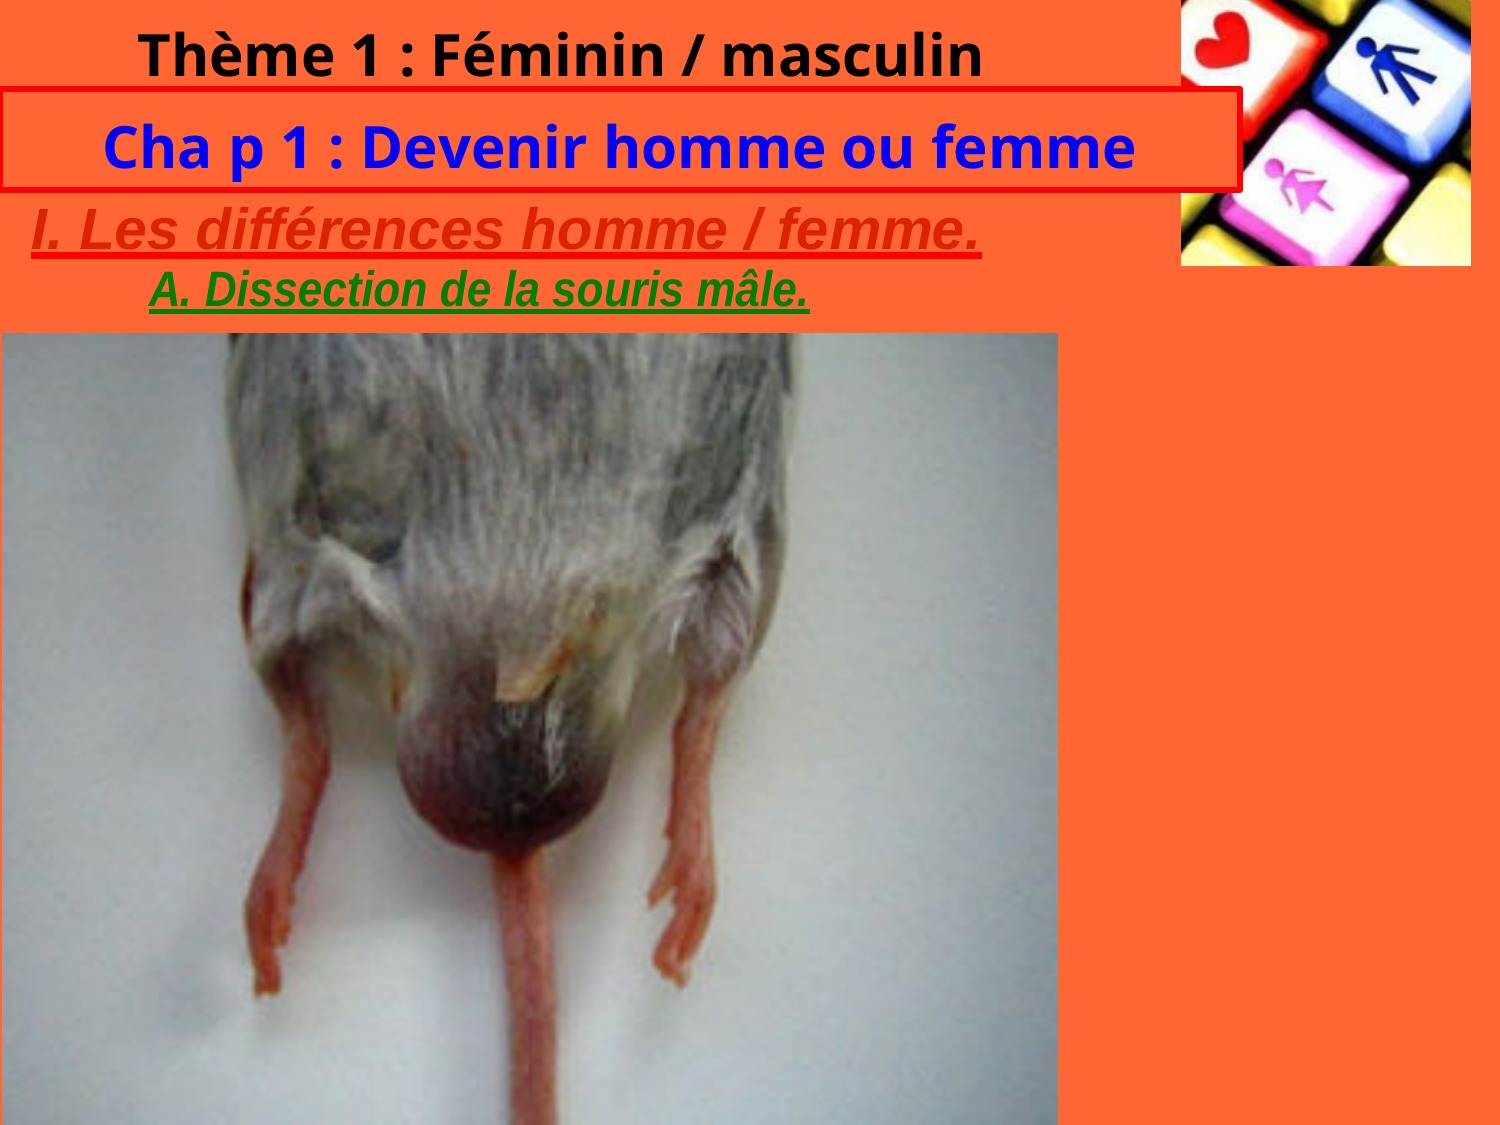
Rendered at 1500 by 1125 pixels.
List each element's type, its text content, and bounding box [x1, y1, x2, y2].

text_box Thème 1 : Féminin / masculin [0, 0, 1122, 88]
text_box Cha p 1 : Devenir homme ou femme [0, 88, 1241, 191]
picture [2, 333, 1058, 1125]
picture [1181, 0, 1471, 266]
chart [29, 194, 1033, 325]
